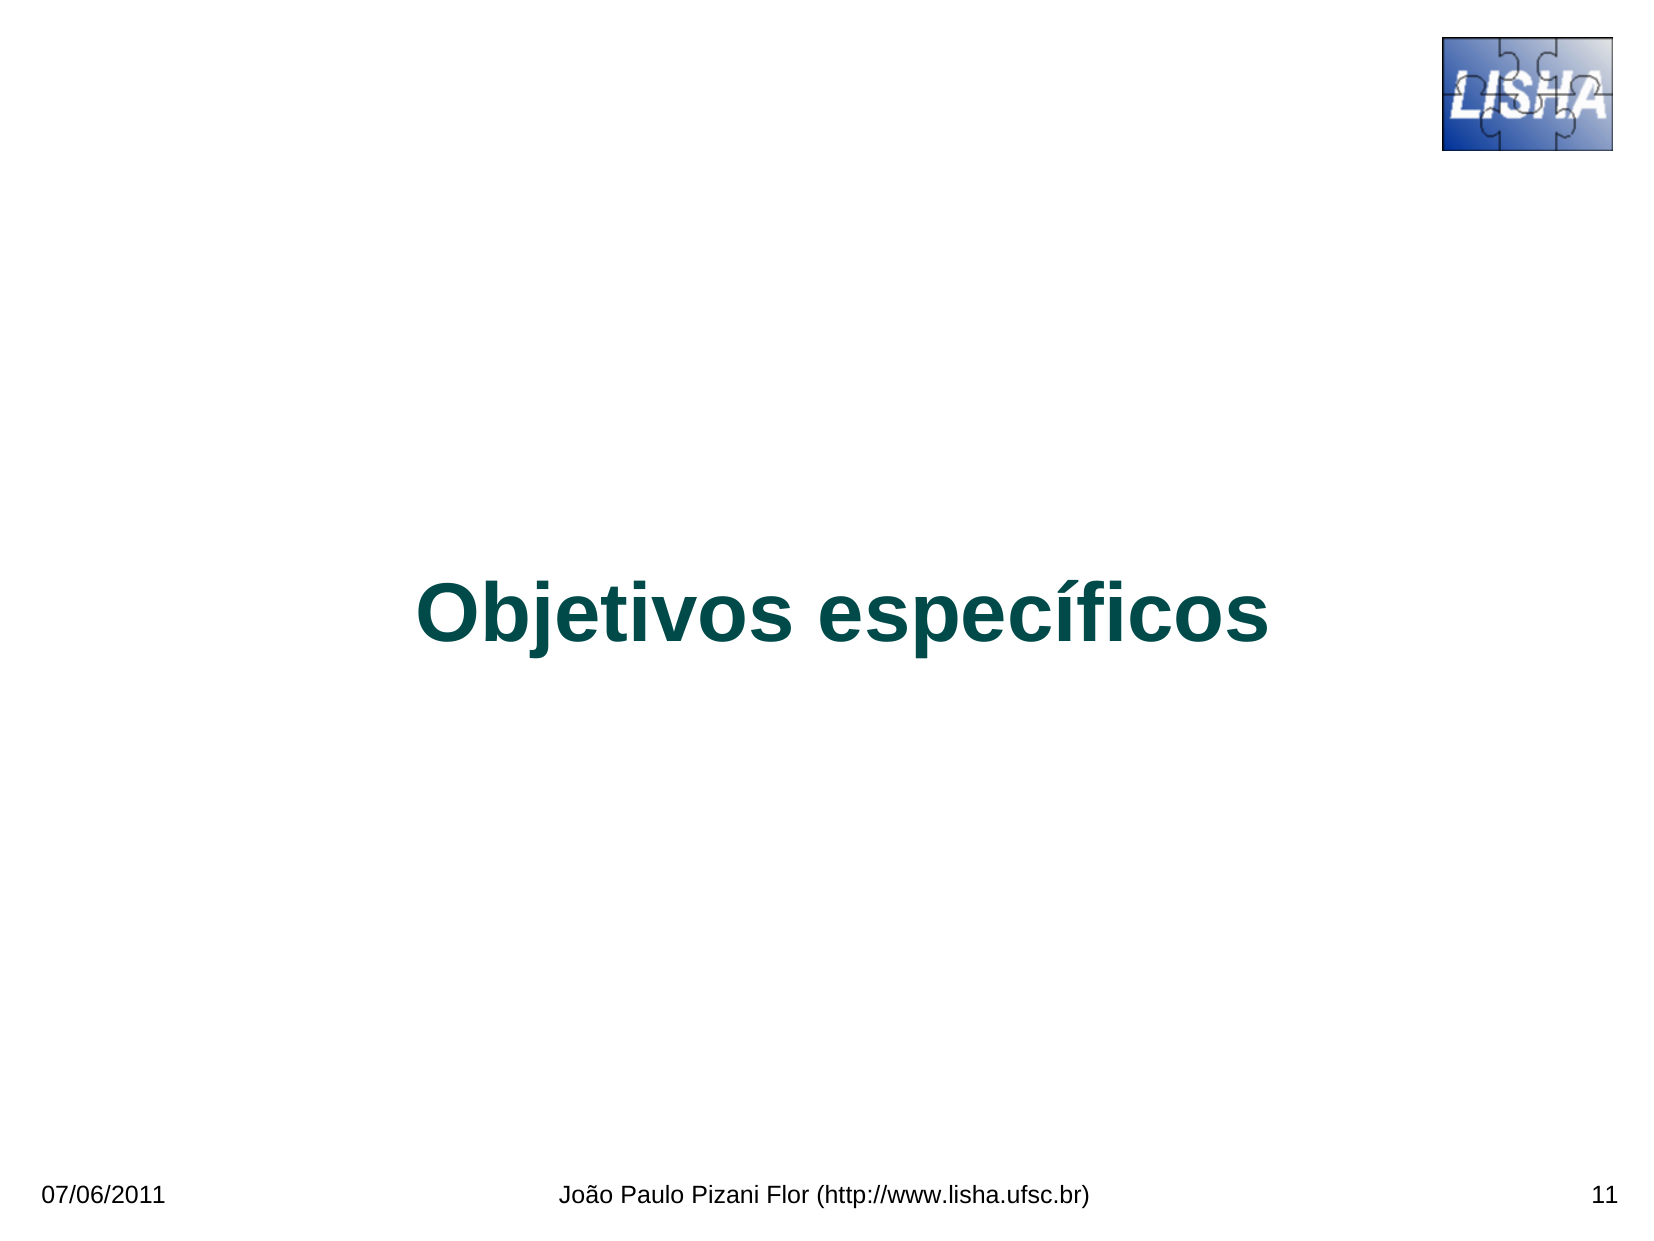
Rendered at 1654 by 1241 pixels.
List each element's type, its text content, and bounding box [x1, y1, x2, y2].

picture [1442, 37, 1613, 151]
title Objetivos específicos [150, 562, 1538, 676]
